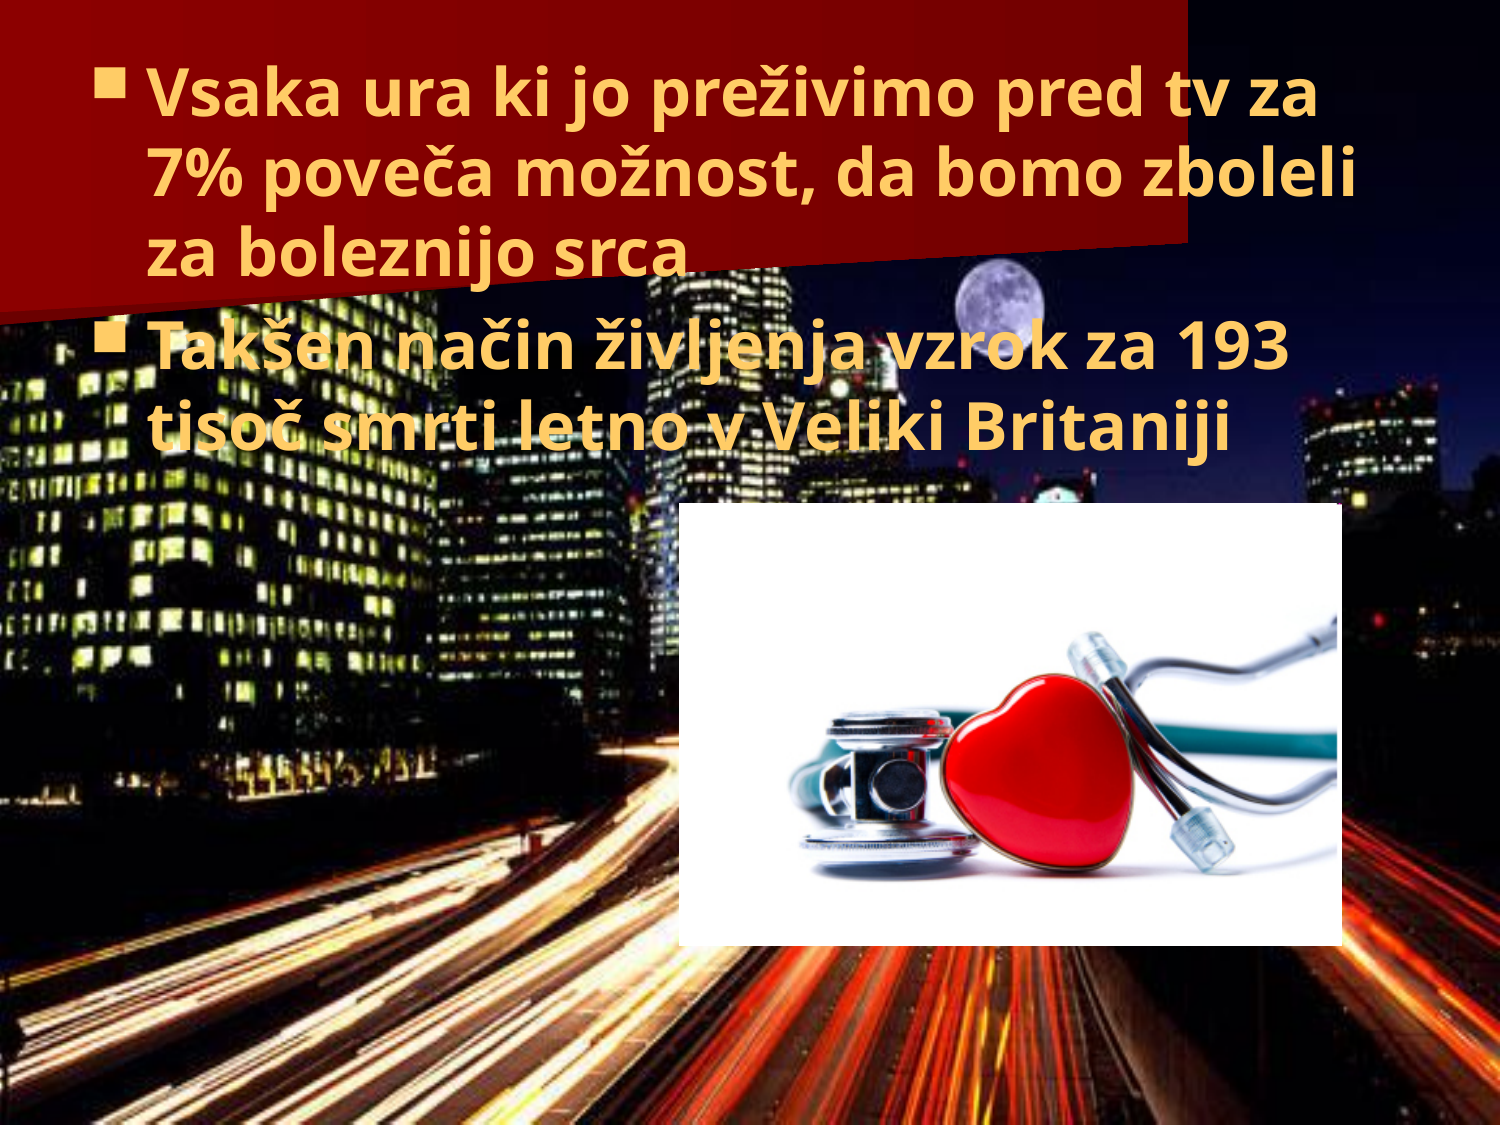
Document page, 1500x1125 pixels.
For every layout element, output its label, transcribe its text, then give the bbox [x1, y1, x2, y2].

picture [679, 503, 1342, 946]
list Vsaka ura ki jo preživimo pred tv za 7% poveča možnost, da bomo zboleli za boleznijo srca Takšen način življenja vzrok za 193 tisoč smrti letno v Veliki Britaniji [75, 42, 1425, 1000]
picture [0, 0, 1500, 1125]
